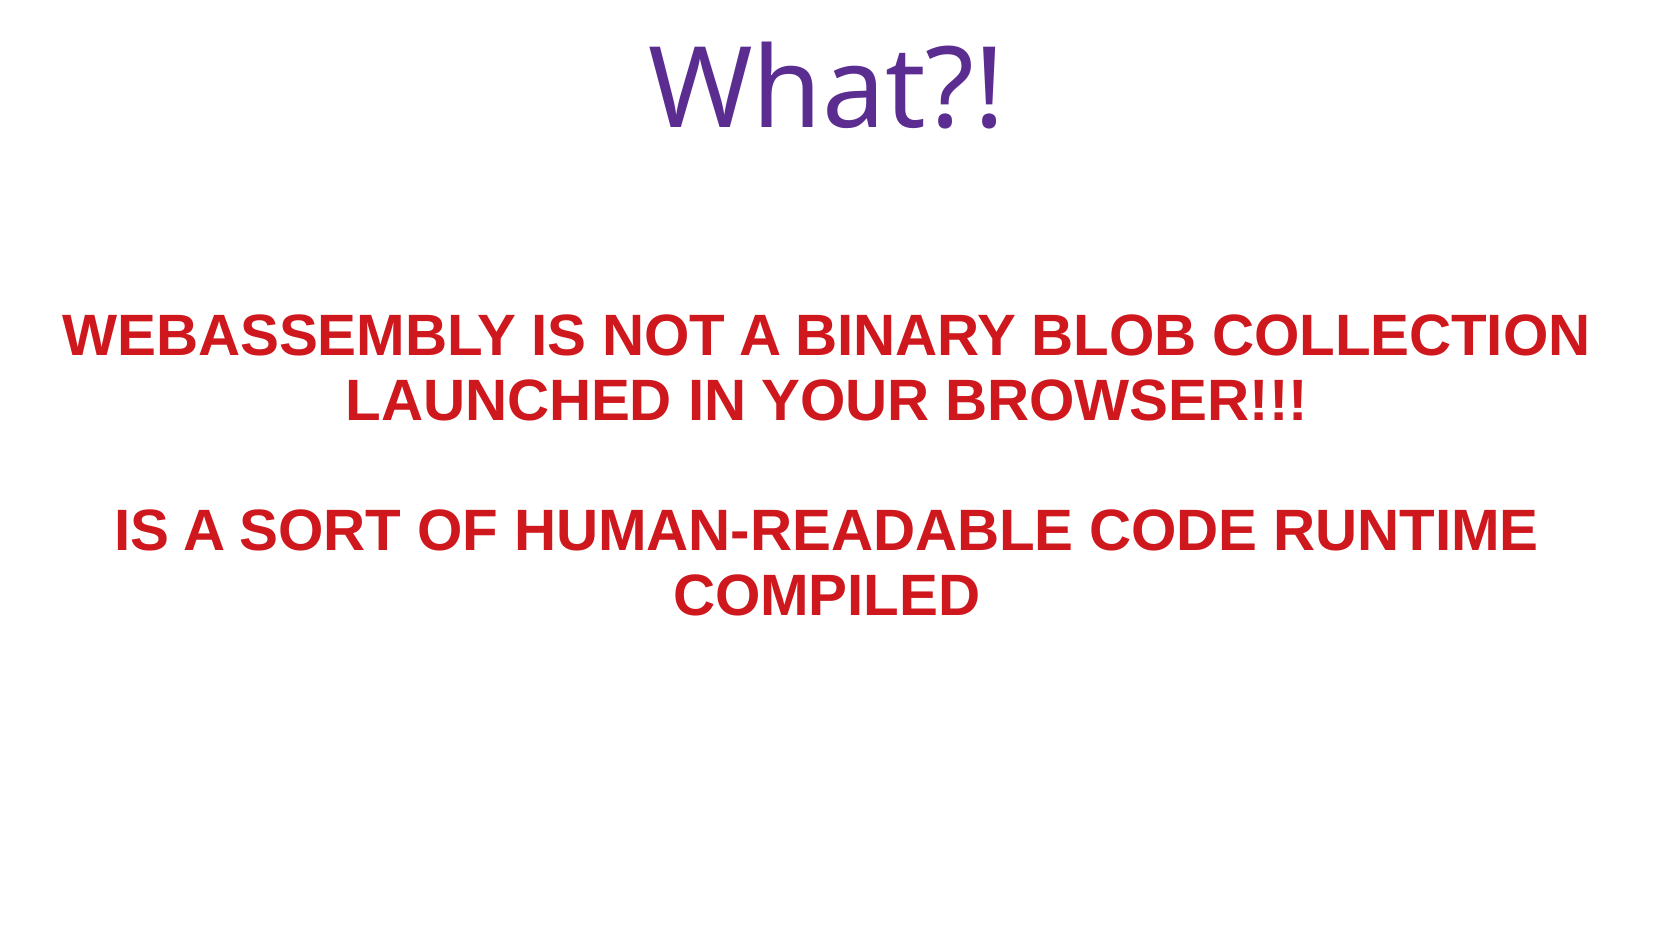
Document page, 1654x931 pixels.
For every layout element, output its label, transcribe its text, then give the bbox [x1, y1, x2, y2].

title What?! [0, 5, 1654, 162]
text_box WEBASSEMBLY IS NOT A BINARY BLOB COLLECTION LAUNCHED IN YOUR BROWSER!!! IS A SORT OF HUMAN-READABLE CODE RUNTIME COMPILED [0, 295, 1654, 636]
